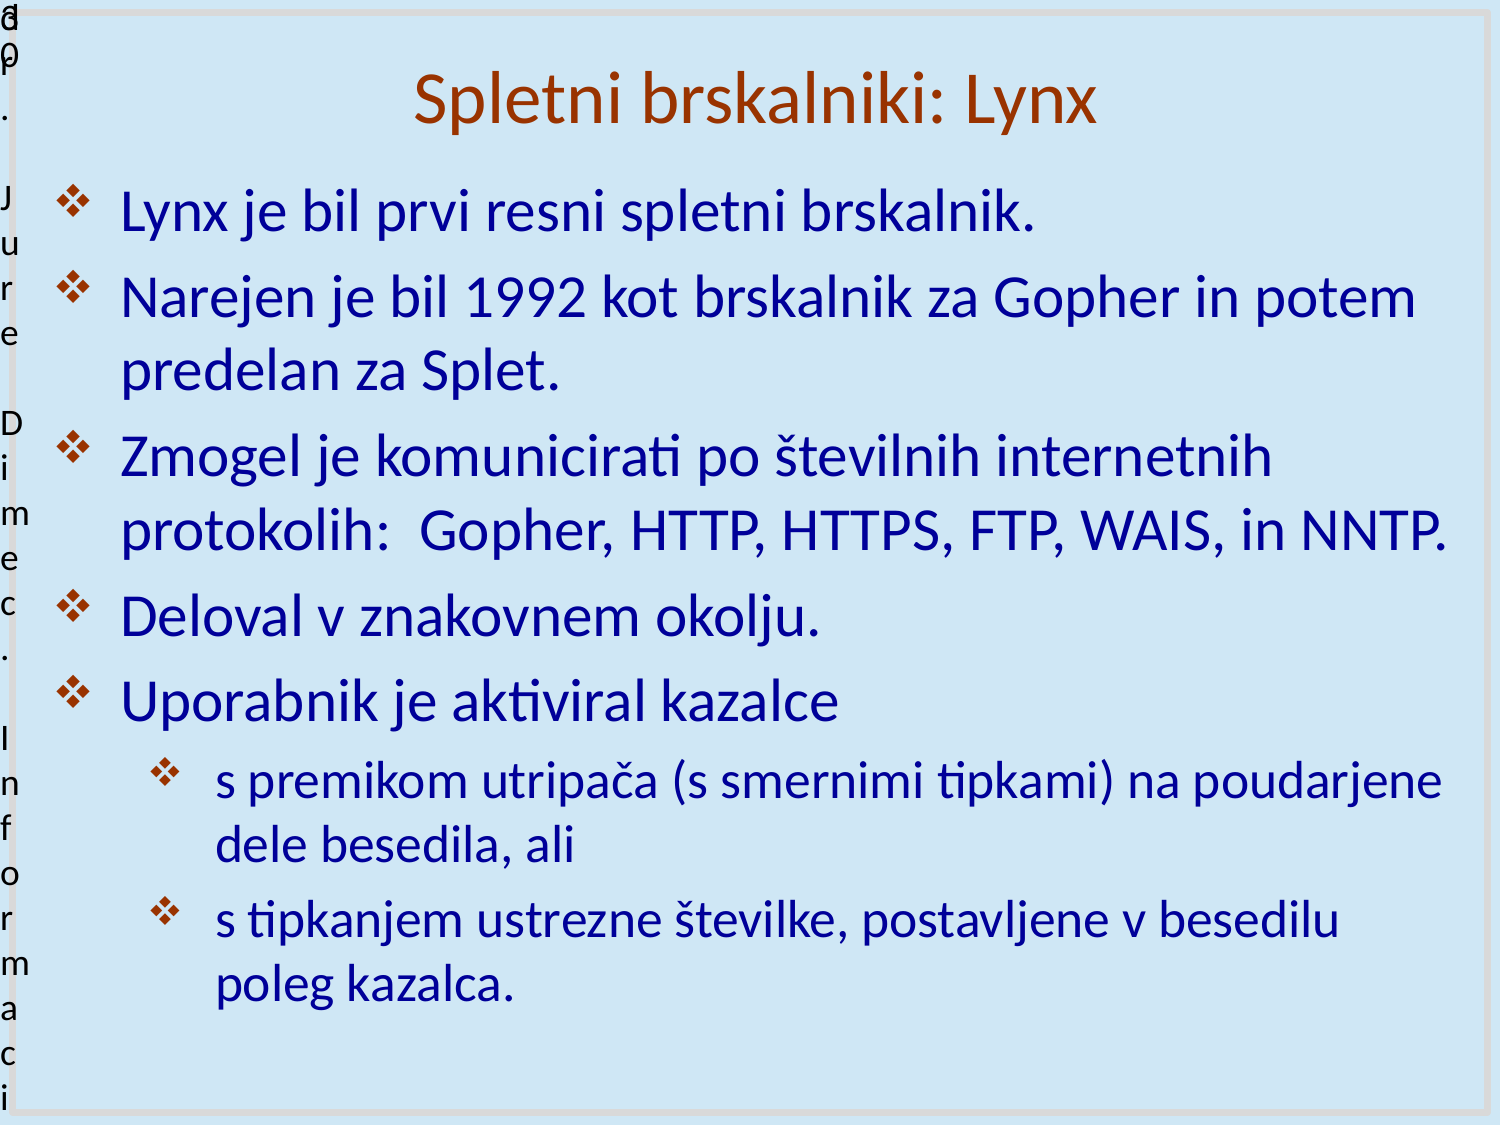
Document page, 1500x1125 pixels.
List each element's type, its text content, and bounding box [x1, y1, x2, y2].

title Spletni brskalniki: Lynx [37, 37, 1475, 150]
list Lynx je bil prvi resni spletni brskalnik. Narejen je bil 1992 kot brskalnik za Gopher in potem predelan za Splet. Zmogel je komunicirati po številnih internetnih protokolih: Gopher, HTTP, HTTPS, FTP, WAIS, in NNTP. Deloval v znakovnem okolju. Uporabnik je aktiviral kazalce s premikom utripača (s smernimi tipkami) na poudarjene dele besedila, ali s tipkanjem ustrezne številke, postavljene v besedilu poleg kazalca. [37, 162, 1475, 1050]
